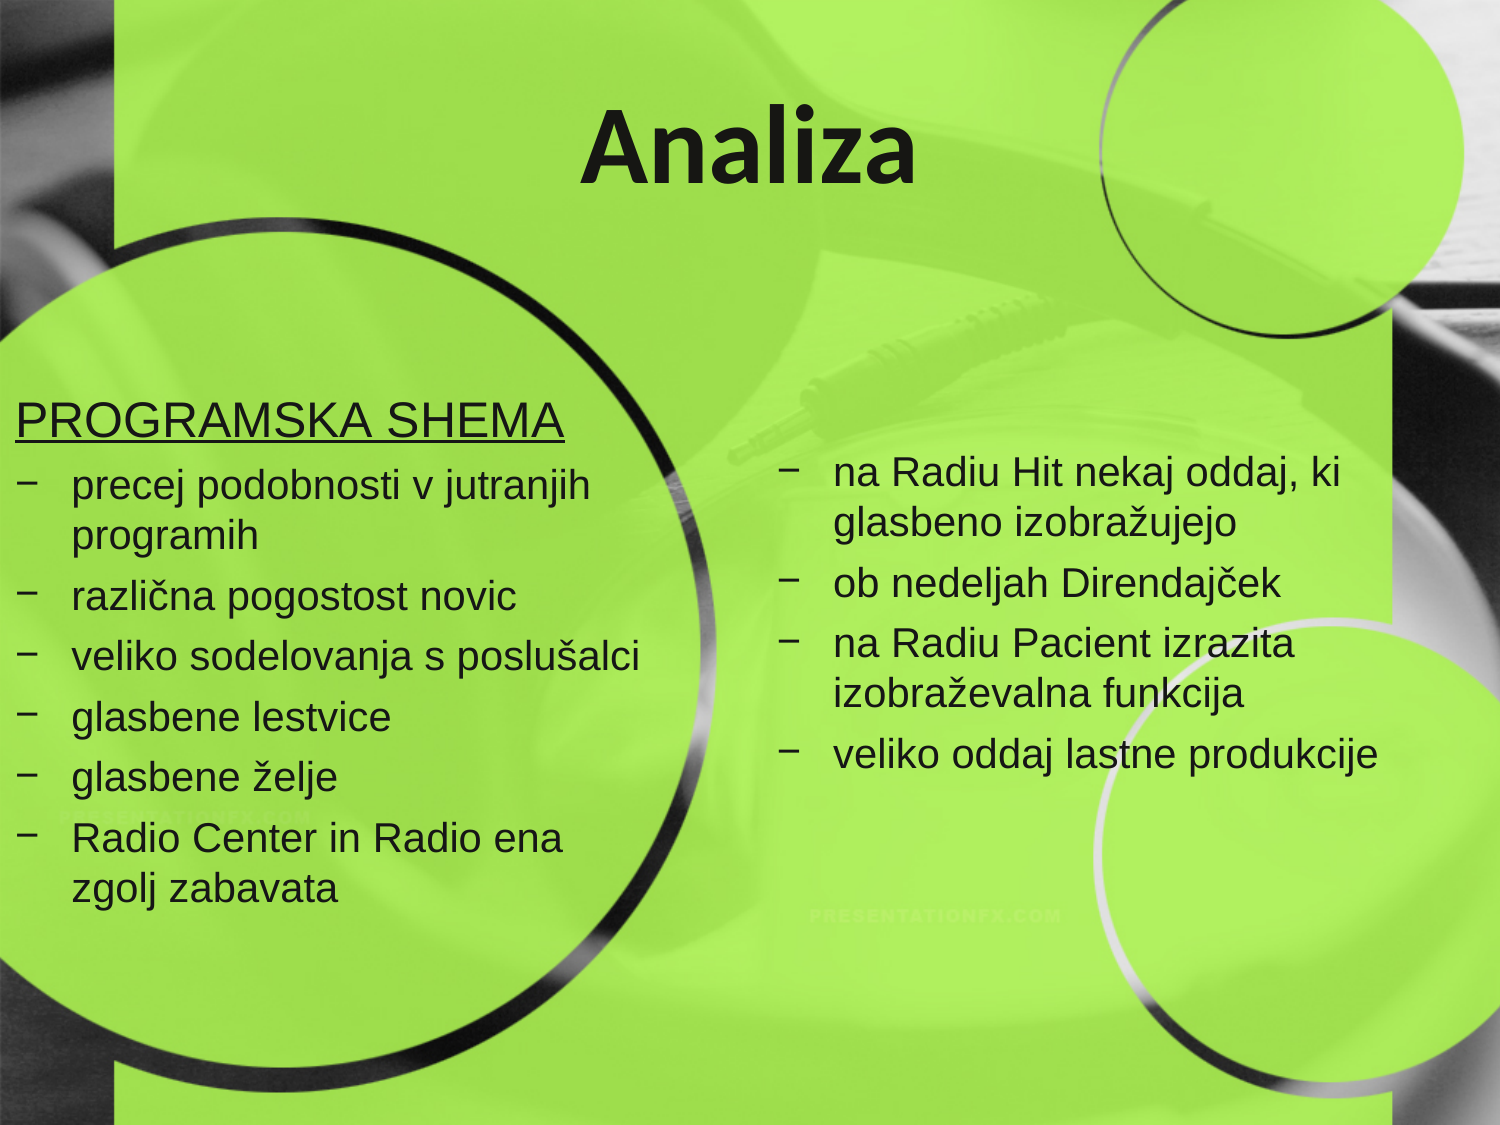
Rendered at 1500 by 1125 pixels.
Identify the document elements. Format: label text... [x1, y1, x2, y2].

list PROGRAMSKA SHEMA precej podobnosti v jutranjih programih različna pogostost novic veliko sodelovanja s poslušalci glasbene lestvice glasbene želje Radio Center in Radio ena zgolj zabavata [0, 349, 663, 999]
title Analiza [75, 45, 1426, 233]
list na Radiu Hit nekaj oddaj, ki glasbeno izobražujejo ob nedeljah Direndajček na Radiu Pacient izrazita izobraževalna funkcija veliko oddaj lastne produkcije [761, 437, 1425, 1005]
picture [0, 0, 1500, 1125]
